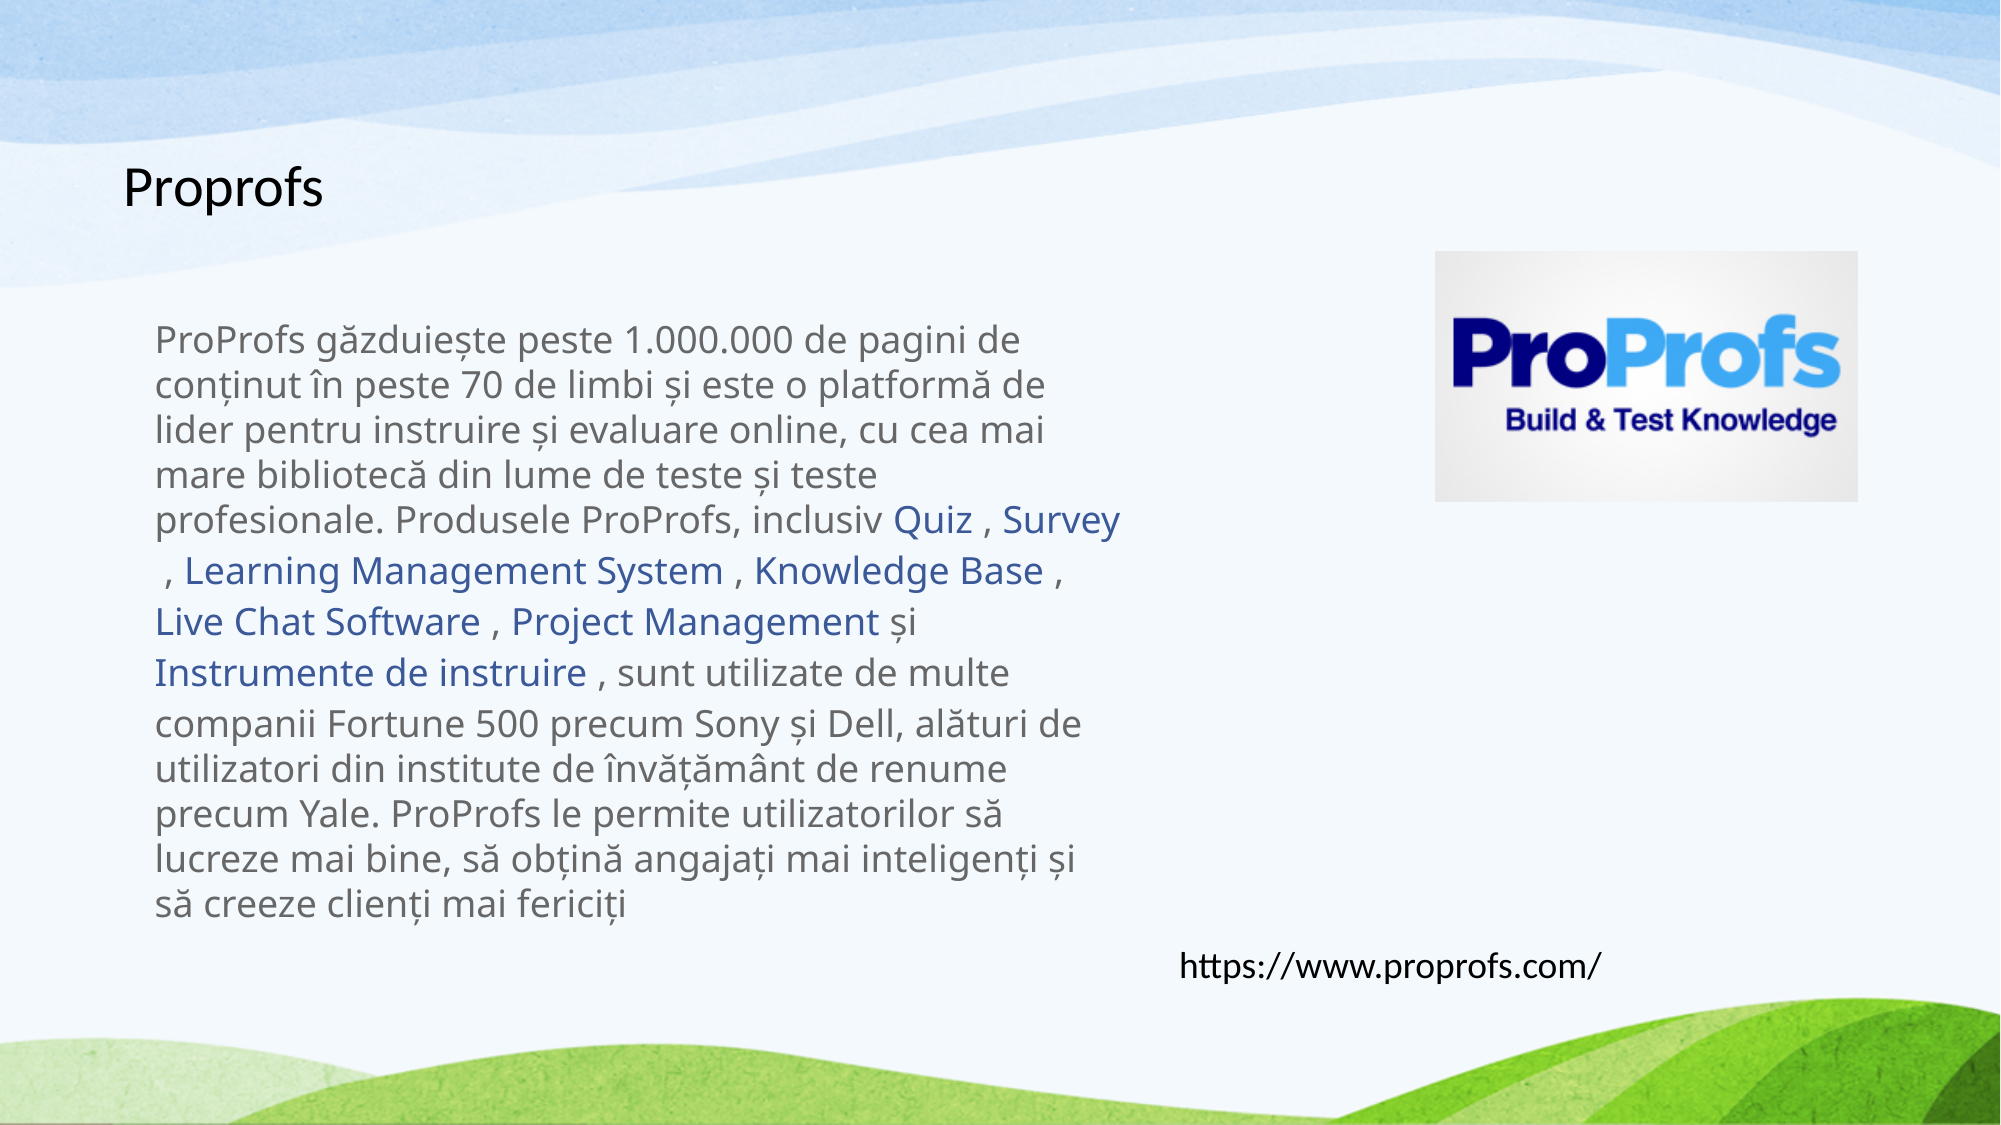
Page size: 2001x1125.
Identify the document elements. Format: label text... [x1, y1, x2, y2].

text_box https://www.proprofs.com/ [1164, 934, 1618, 994]
text_box ProProfs găzduiește peste 1.000.000 de pagini de conținut în peste 70 de limbi și este o platformă de lider pentru instruire și evaluare online, cu cea mai mare bibliotecă din lume de teste și teste profesionale. Produsele ProProfs, inclusiv Quiz , Survey , Learning Management System , Knowledge Base , Live Chat Software , Project Management și Instrumente de instruire , sunt utilizate de multe companii Fortune 500 precum Sony și Dell, alături de utilizatori din institute de învățământ de renume precum Yale. ProProfs le permite utilizatorilor să lucreze mai bine, să obțină angajați mai inteligenți și să creeze clienți mai fericiți [140, 308, 1140, 932]
text_box Proprofs [109, 141, 339, 226]
picture [0, 0, 2001, 1125]
